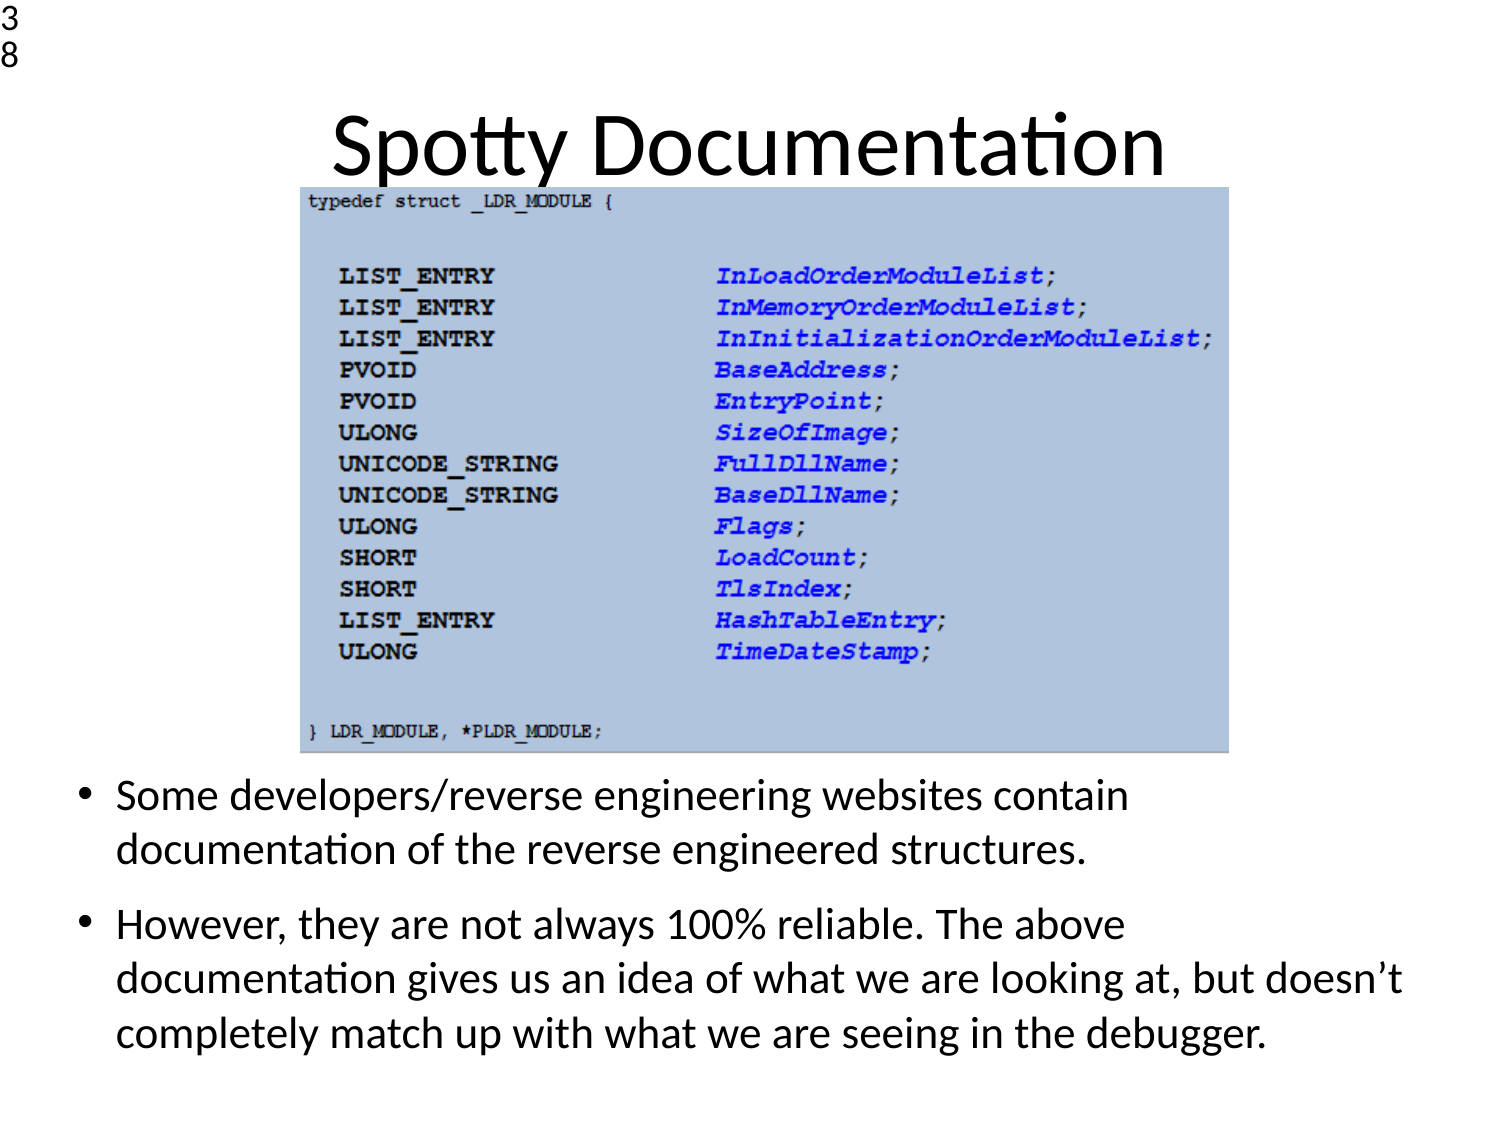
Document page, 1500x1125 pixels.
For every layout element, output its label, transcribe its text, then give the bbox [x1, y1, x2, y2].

picture [300, 187, 1229, 758]
title Spotty Documentation [75, 45, 1425, 233]
list Some developers/reverse engineering websites contain documentation of the reverse engineered structures. However, they are not always 100% reliable. The above documentation gives us an idea of what we are looking at, but doesn’t completely match up with what we are seeing in the debugger. [62, 757, 1425, 1088]
